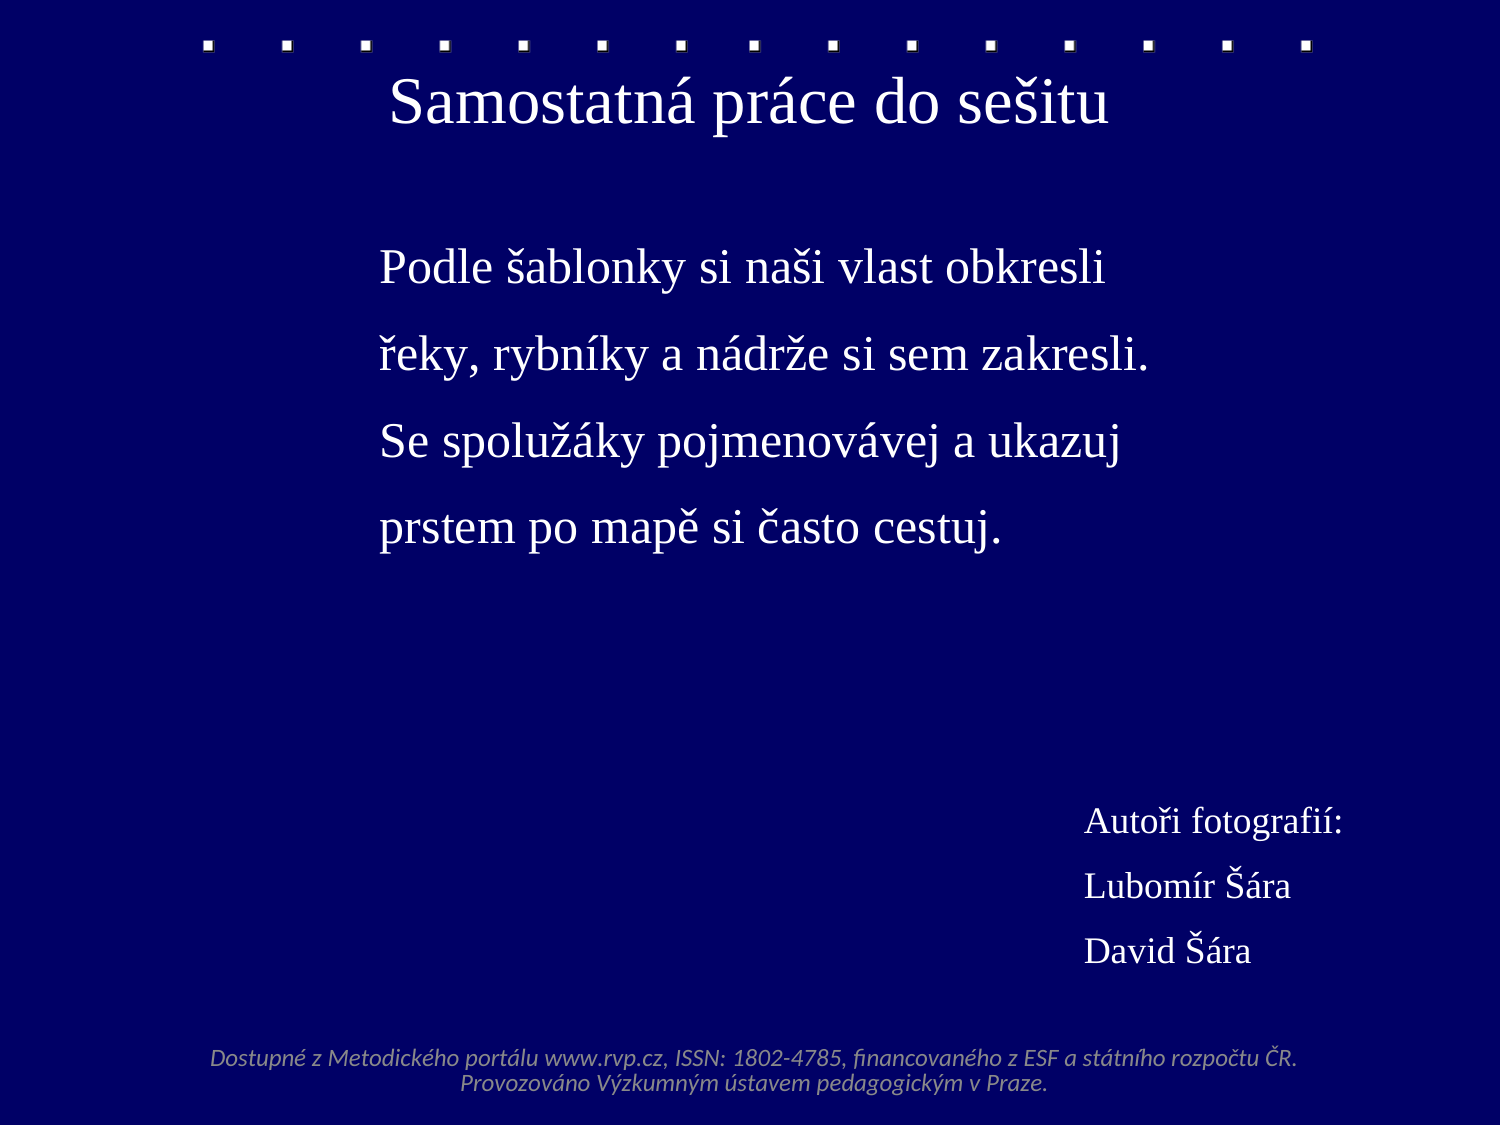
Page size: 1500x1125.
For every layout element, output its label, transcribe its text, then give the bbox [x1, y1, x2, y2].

list Samostatná práce do sešitu [37, 62, 1463, 151]
text_box Podle šablonky si naši vlast obkresli řeky, rybníky a nádrže si sem zakresli. Se spolužáky pojmenovávej a ukazuj prstem po mapě si často cestuj. [365, 231, 1176, 563]
text_box Autoři fotografií: Lubomír Šára David Šára [1069, 792, 1447, 979]
picture [200, 37, 1326, 57]
